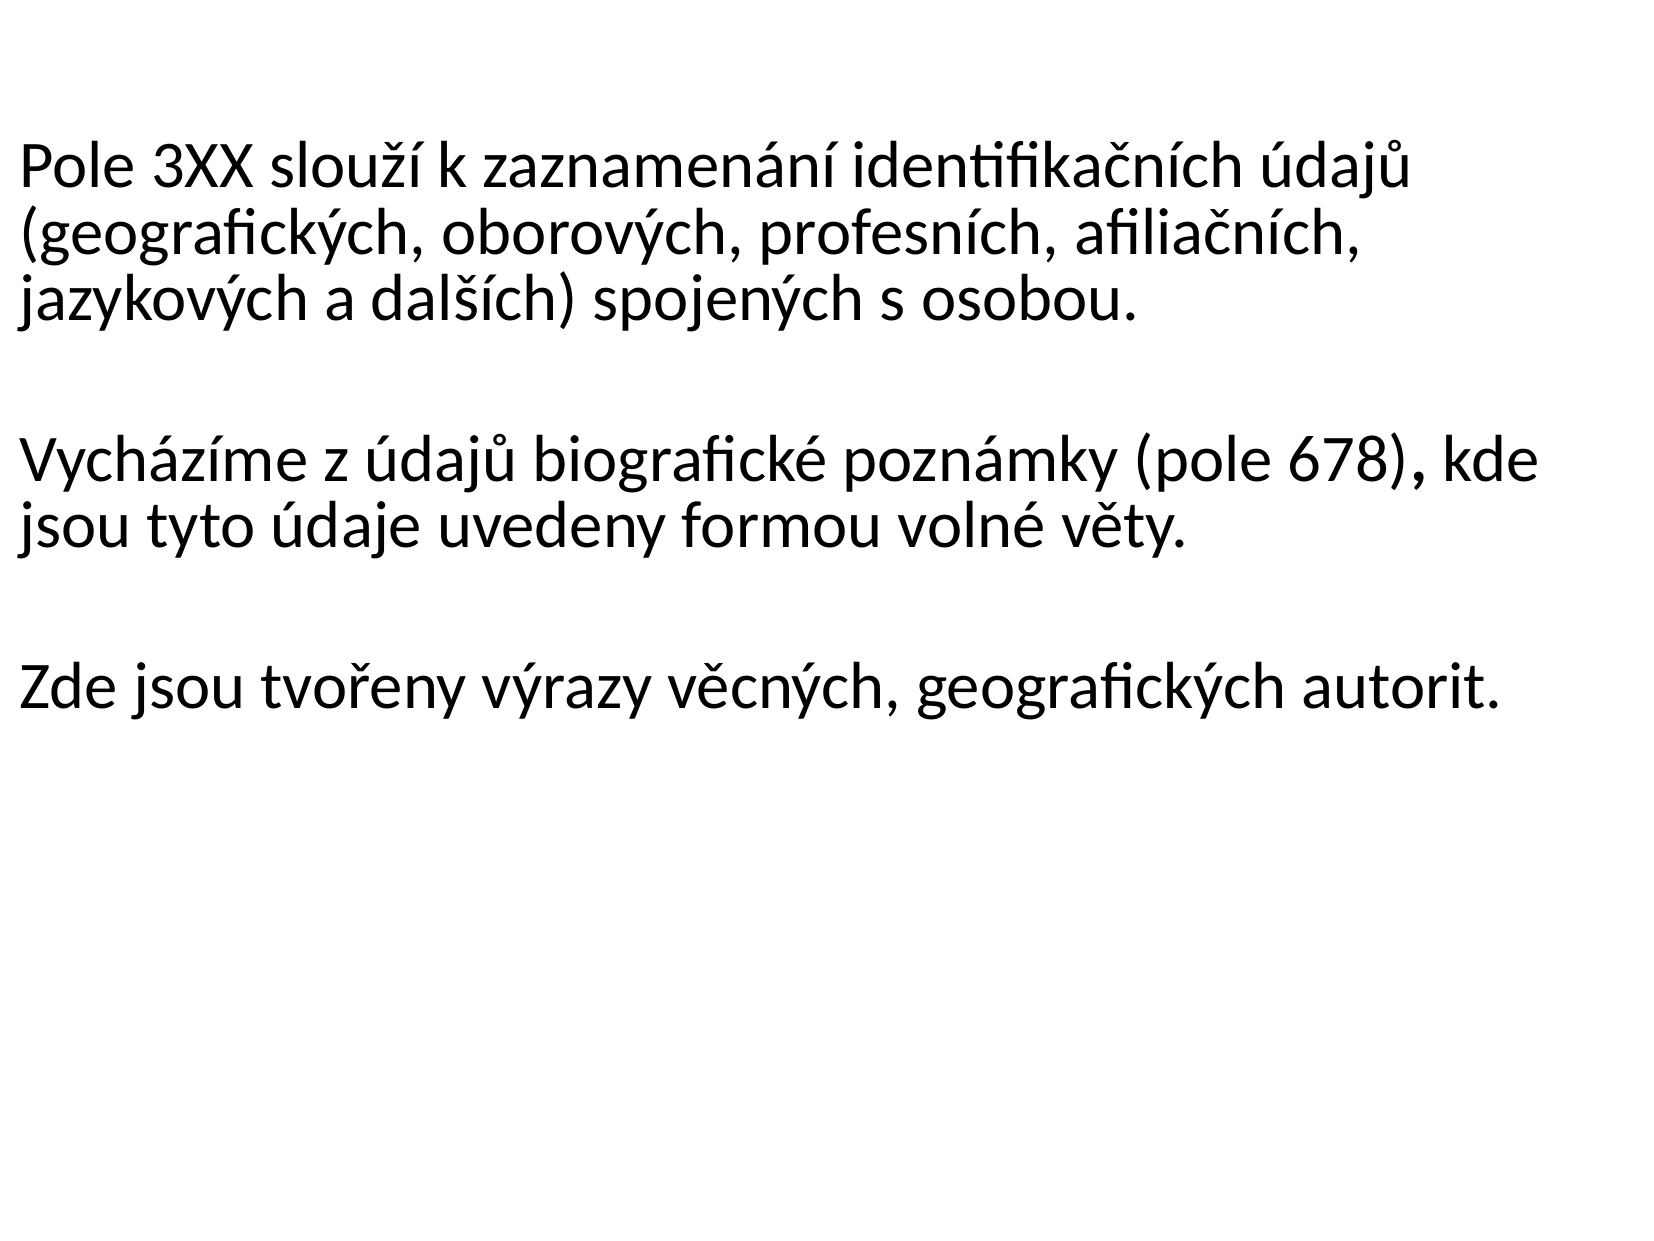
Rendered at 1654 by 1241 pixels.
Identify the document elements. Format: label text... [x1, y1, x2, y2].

text_box Pole 3XX slouží k zaznamenání identifikačních údajů (geografických, oborových, profesních, afiliačních, jazykových a dalších) spojených s osobou. Vycházíme z údajů biografické poznámky (pole 678), kde jsou tyto údaje uvedeny formou volné věty. Zde jsou tvořeny výrazy věcných, geografických autorit. [4, 129, 1654, 1011]
